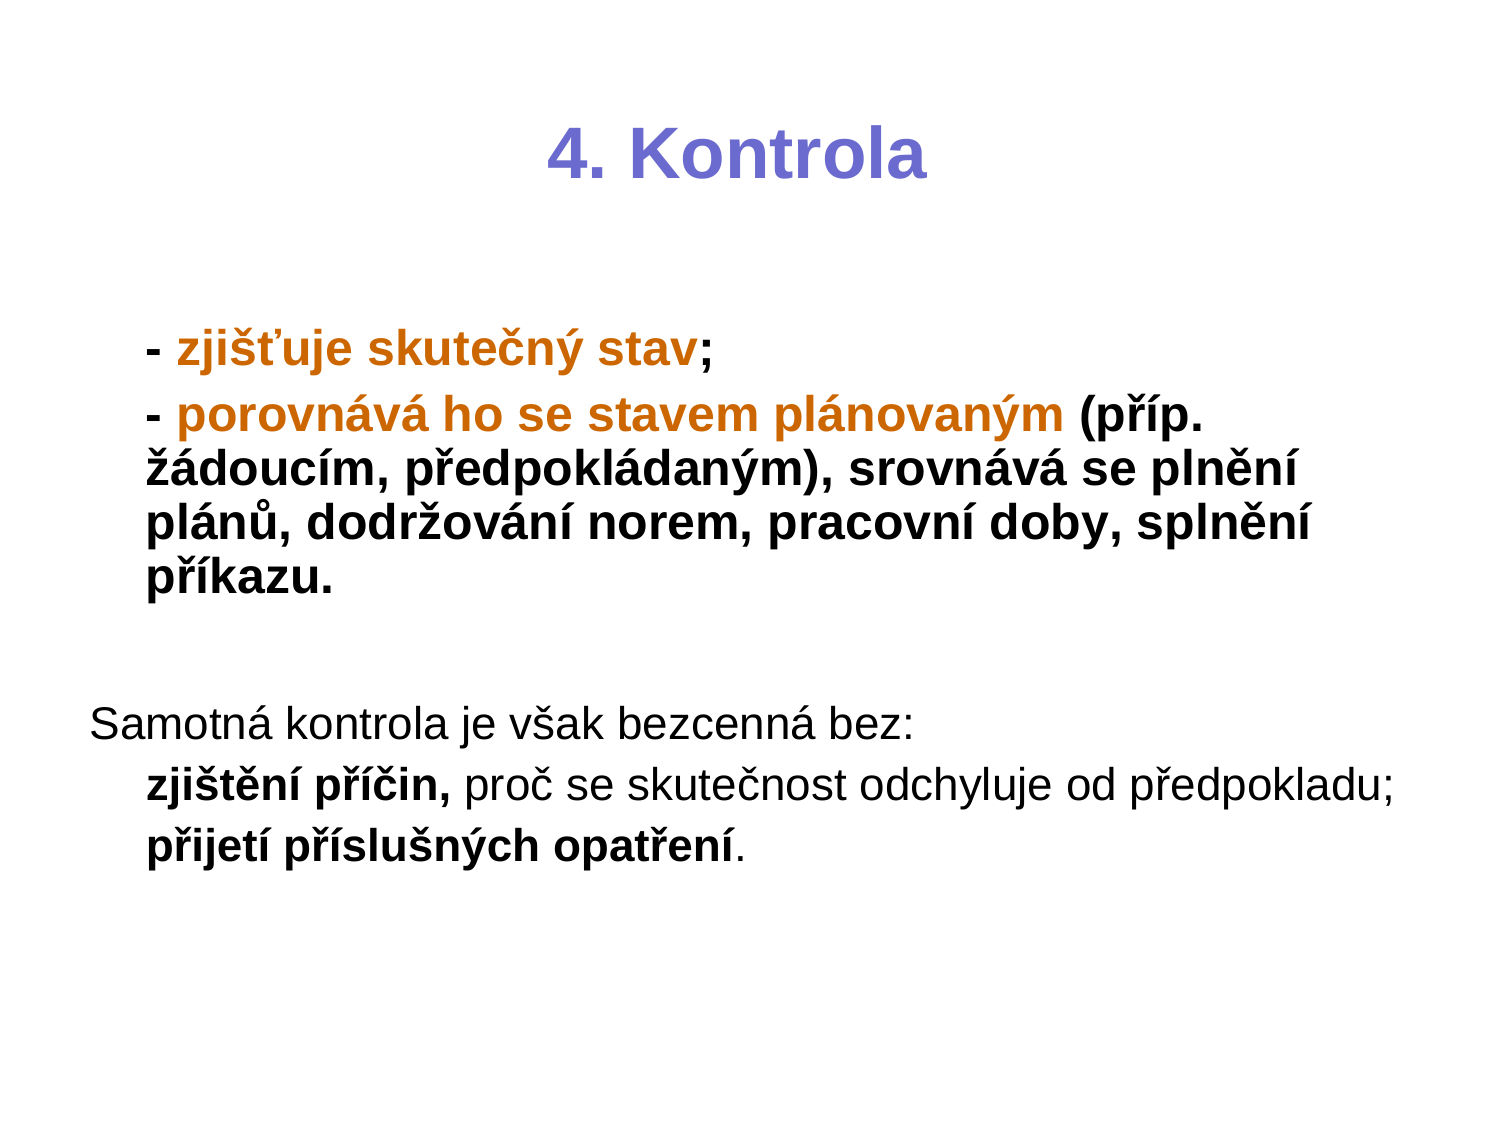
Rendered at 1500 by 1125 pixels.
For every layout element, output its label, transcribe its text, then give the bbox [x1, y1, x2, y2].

text_box - zjišťuje skutečný stav; - porovnává ho se stavem plánovaným (příp. žádoucím, předpokládaným), srovnává se plnění plánů, dodržování norem, pracovní doby, splnění příkazu. [74, 314, 1424, 634]
text_box Samotná kontrola je však bezcenná bez: zjištění příčin, proč se skutečnost odchyluje od předpokladu; přijetí příslušných opatření. [74, 692, 1424, 1024]
title 4. Kontrola [75, 78, 1400, 220]
